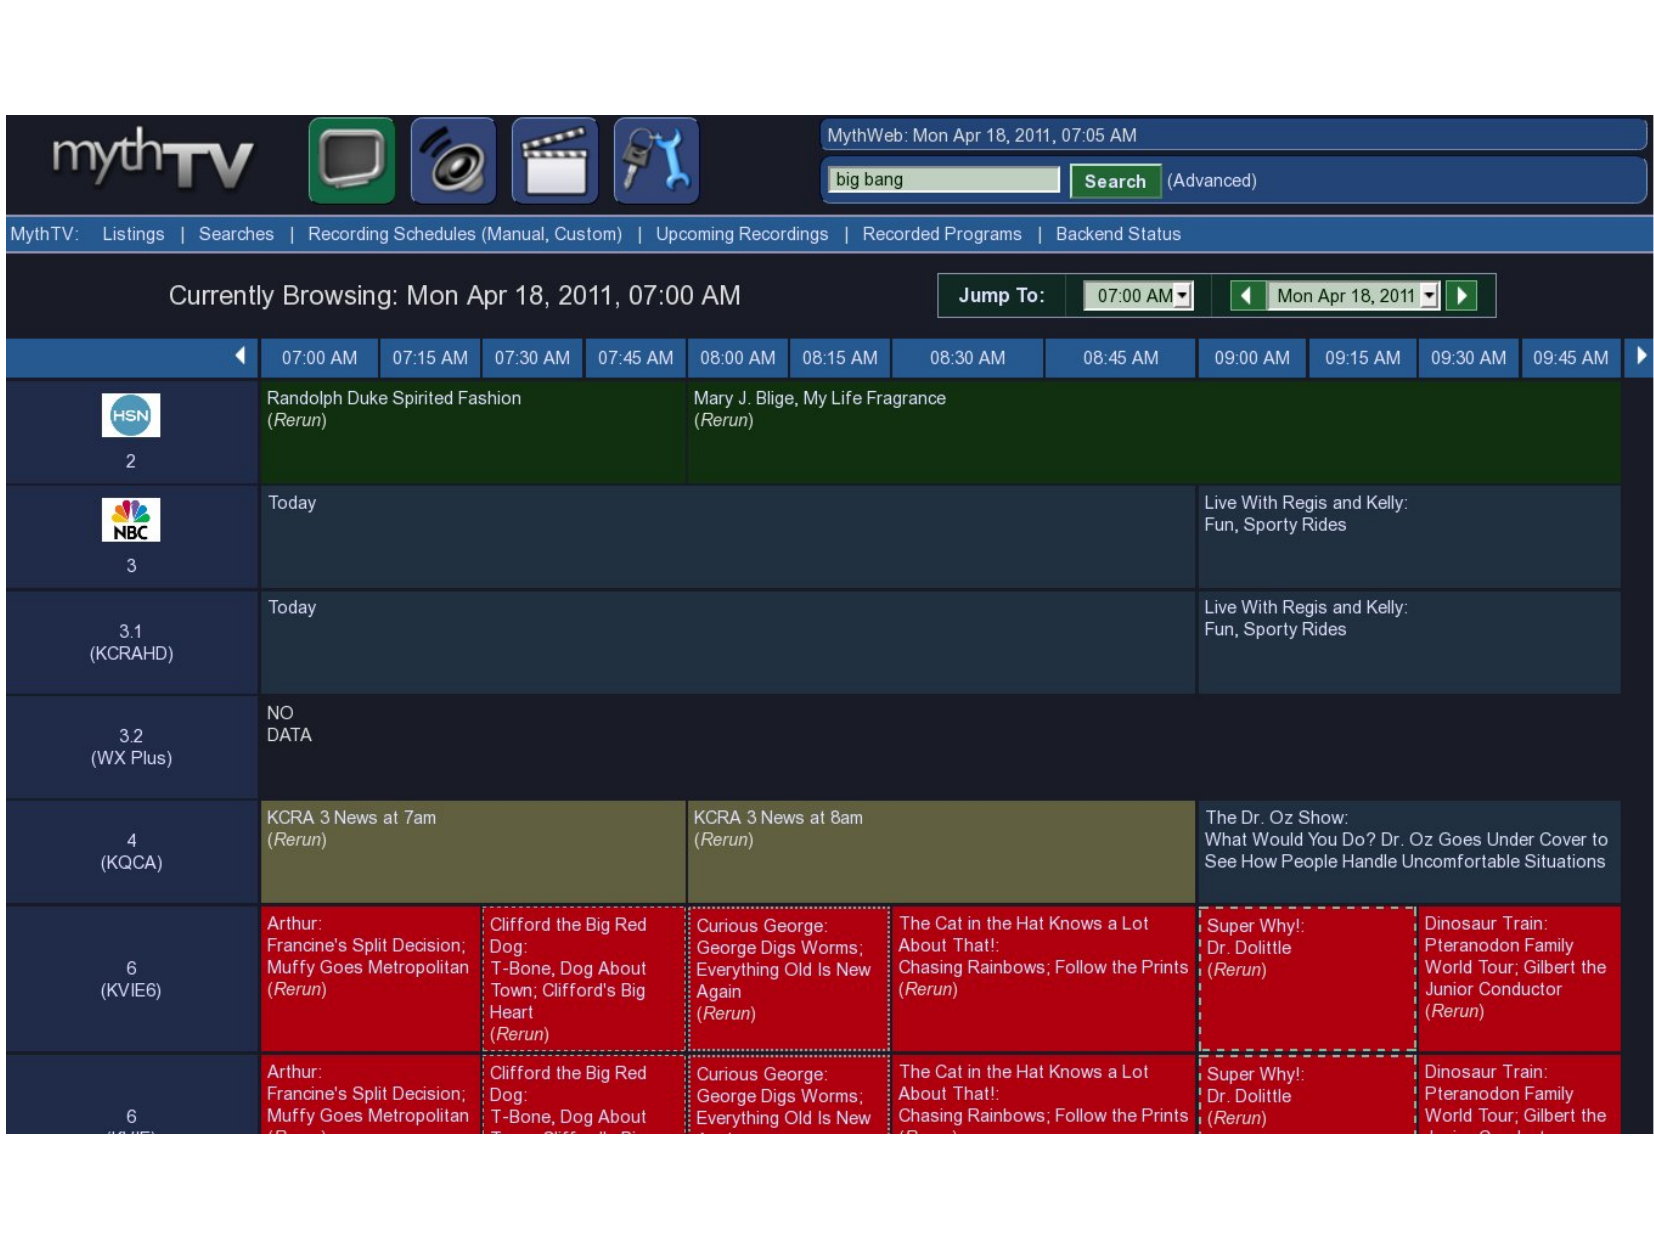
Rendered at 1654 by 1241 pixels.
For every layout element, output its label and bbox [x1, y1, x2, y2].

picture [6, 115, 1654, 1135]
